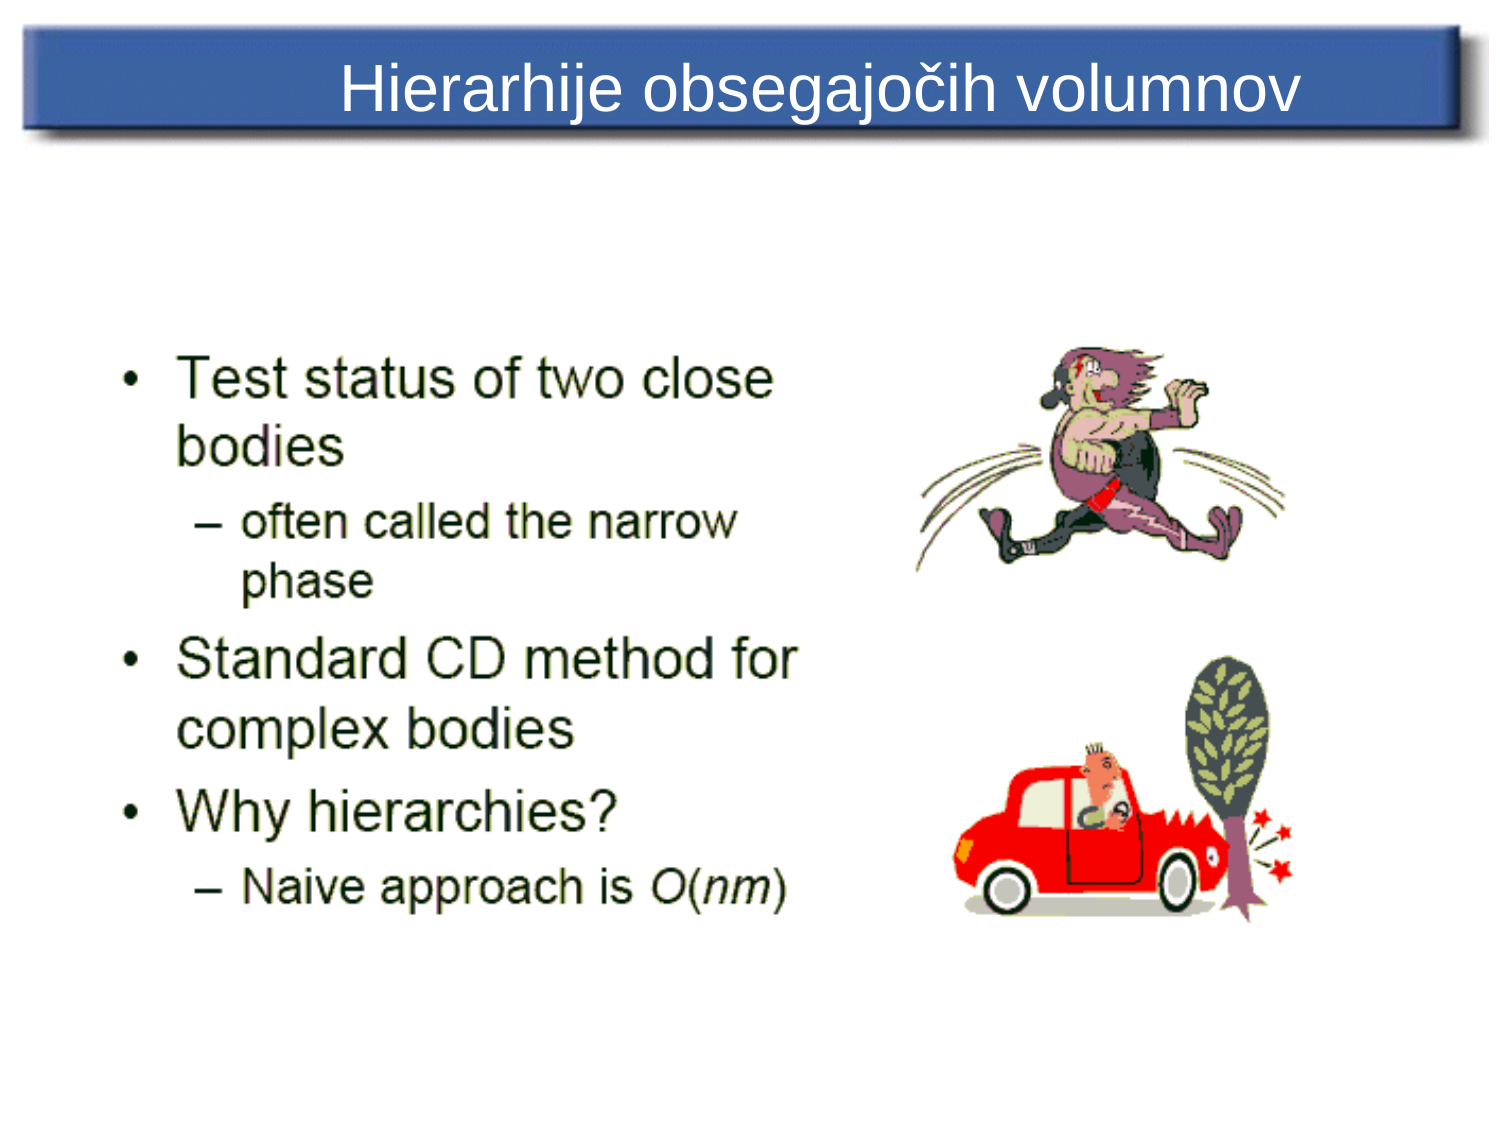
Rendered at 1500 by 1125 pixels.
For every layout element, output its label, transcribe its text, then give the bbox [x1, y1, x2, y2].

picture [21, 22, 1489, 149]
text_box Hierarhije obsegajočih volumnov [324, 37, 1318, 133]
picture [87, 299, 1413, 985]
